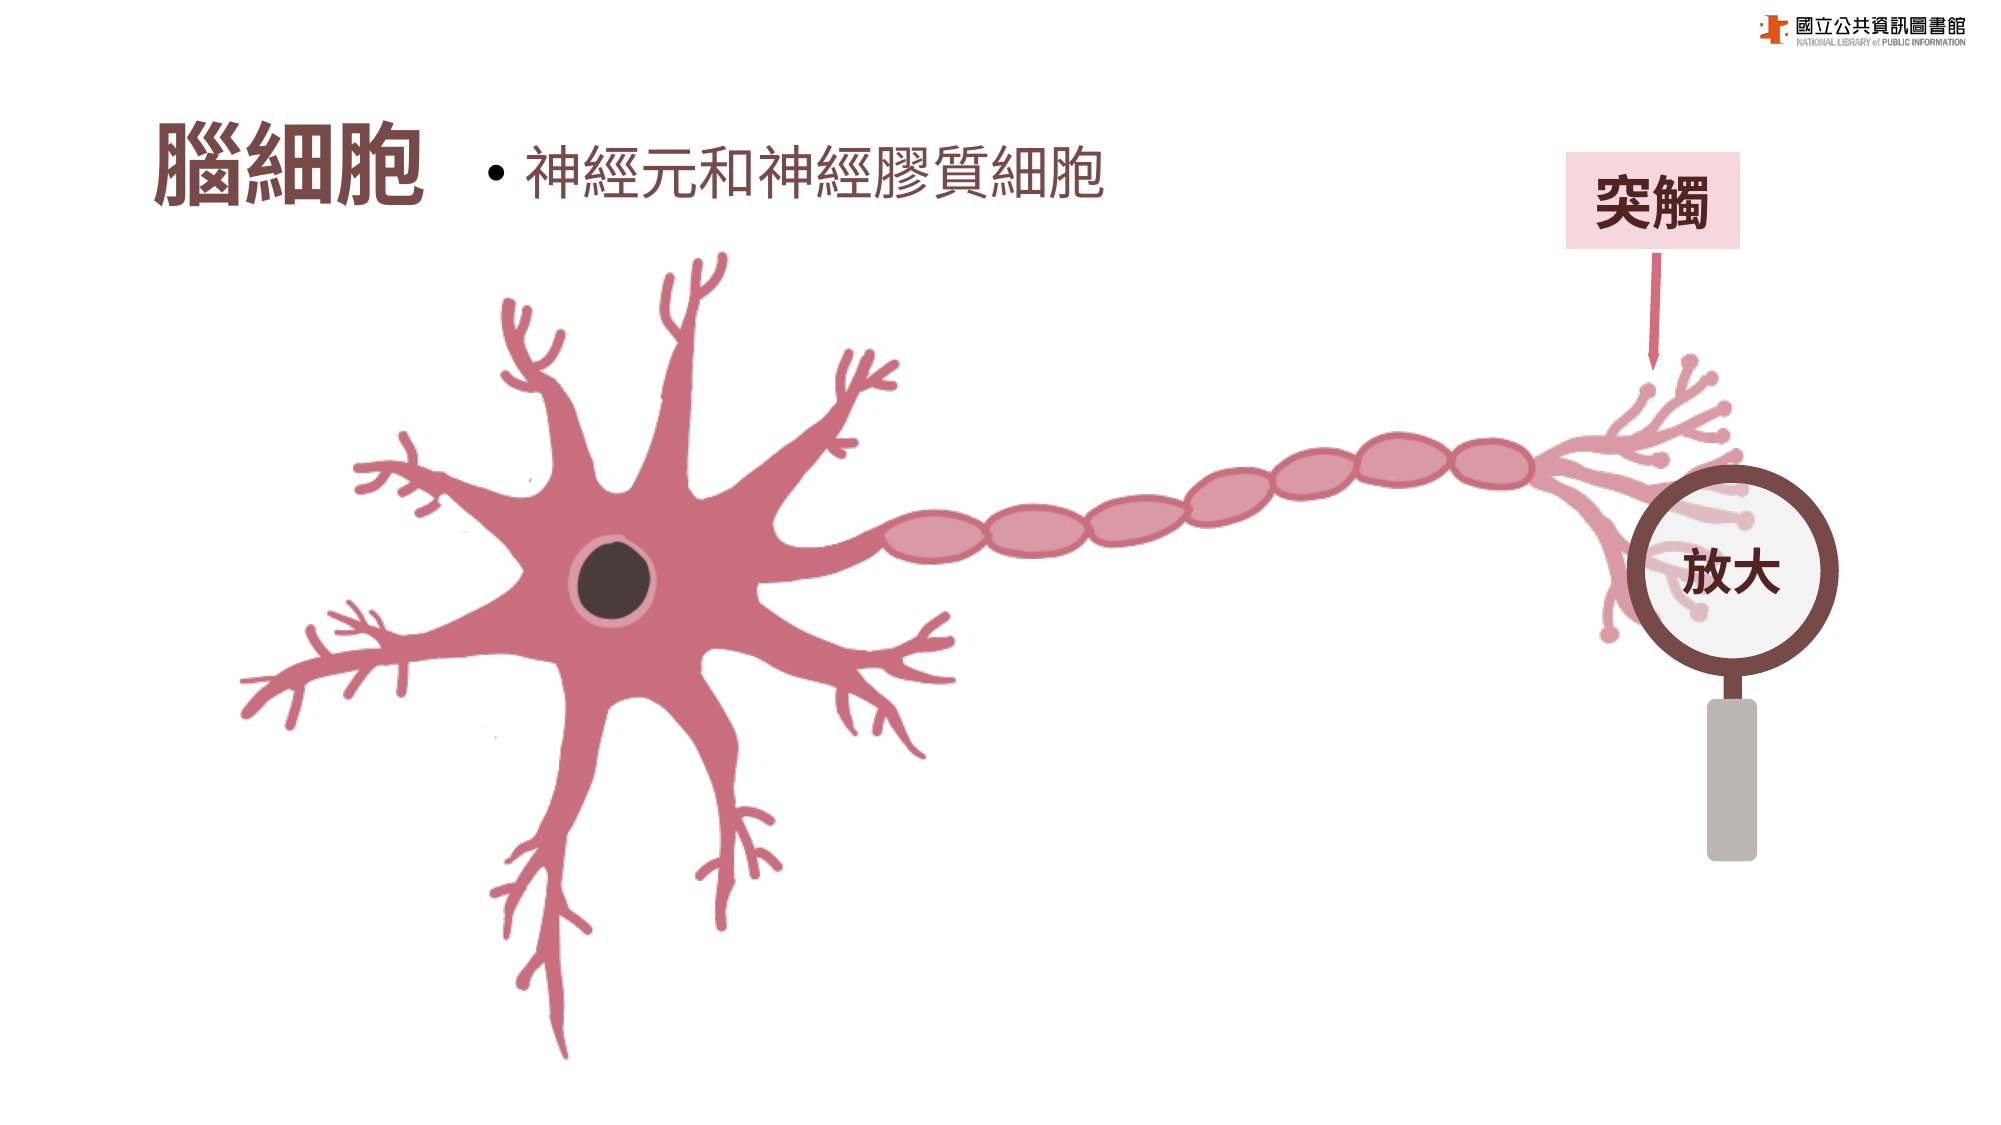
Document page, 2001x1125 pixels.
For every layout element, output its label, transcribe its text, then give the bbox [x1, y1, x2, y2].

title 腦細胞 [137, 59, 1863, 278]
picture [113, 94, 1945, 1124]
text_box 突觸 [1566, 152, 1740, 249]
list 神經元和神經膠質細胞 [471, 137, 1316, 238]
text_box 放大 [1635, 473, 1830, 668]
text_box [1707, 698, 1758, 862]
